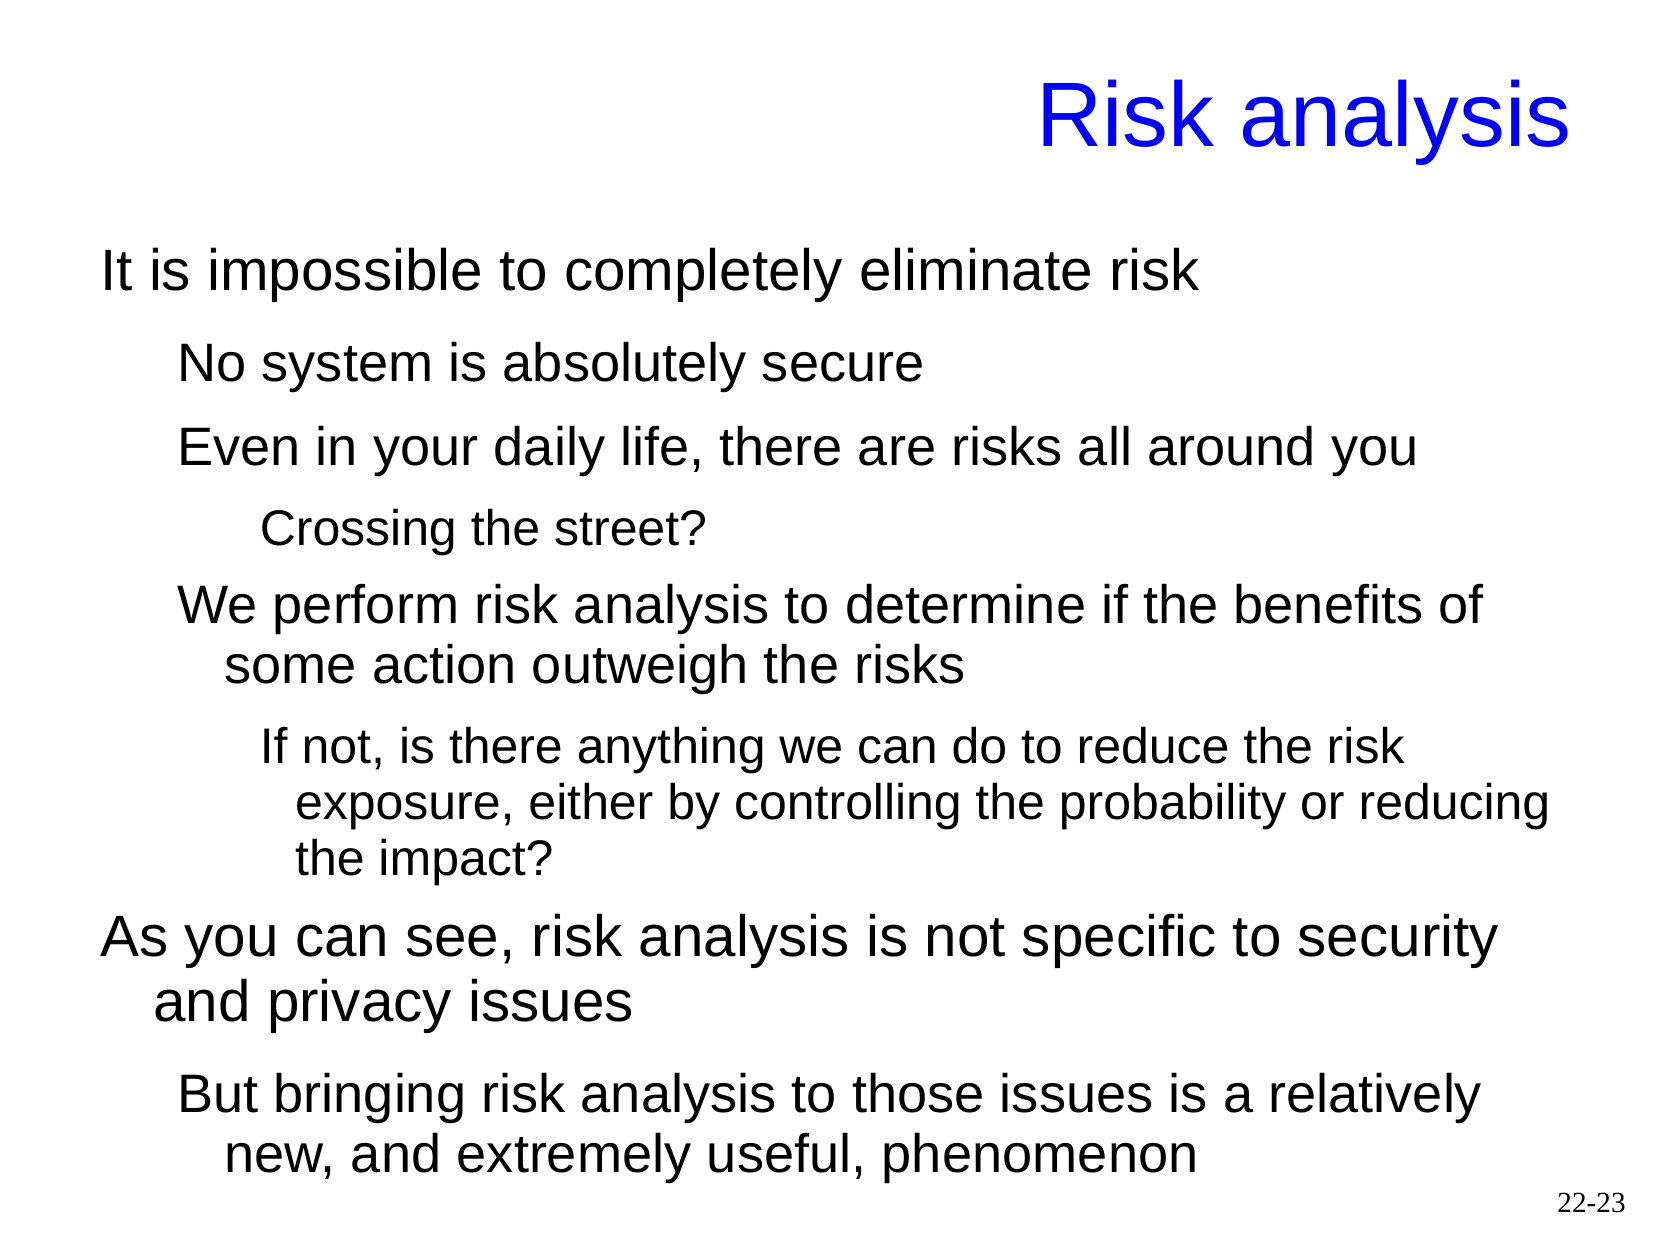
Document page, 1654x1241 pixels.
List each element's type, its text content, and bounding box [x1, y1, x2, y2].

title Risk analysis [84, 18, 1573, 211]
list It is impossible to completely eliminate risk No system is absolutely secure Even in your daily life, there are risks all around you Crossing the street? We perform risk analysis to determine if the benefits of some action outweigh the risks If not, is there anything we can do to reduce the risk exposure, either by controlling the probability or reducing the impact? As you can see, risk analysis is not specific to security and privacy issues But bringing risk analysis to those issues is a relatively new, and extremely useful, phenomenon [82, 237, 1571, 1185]
